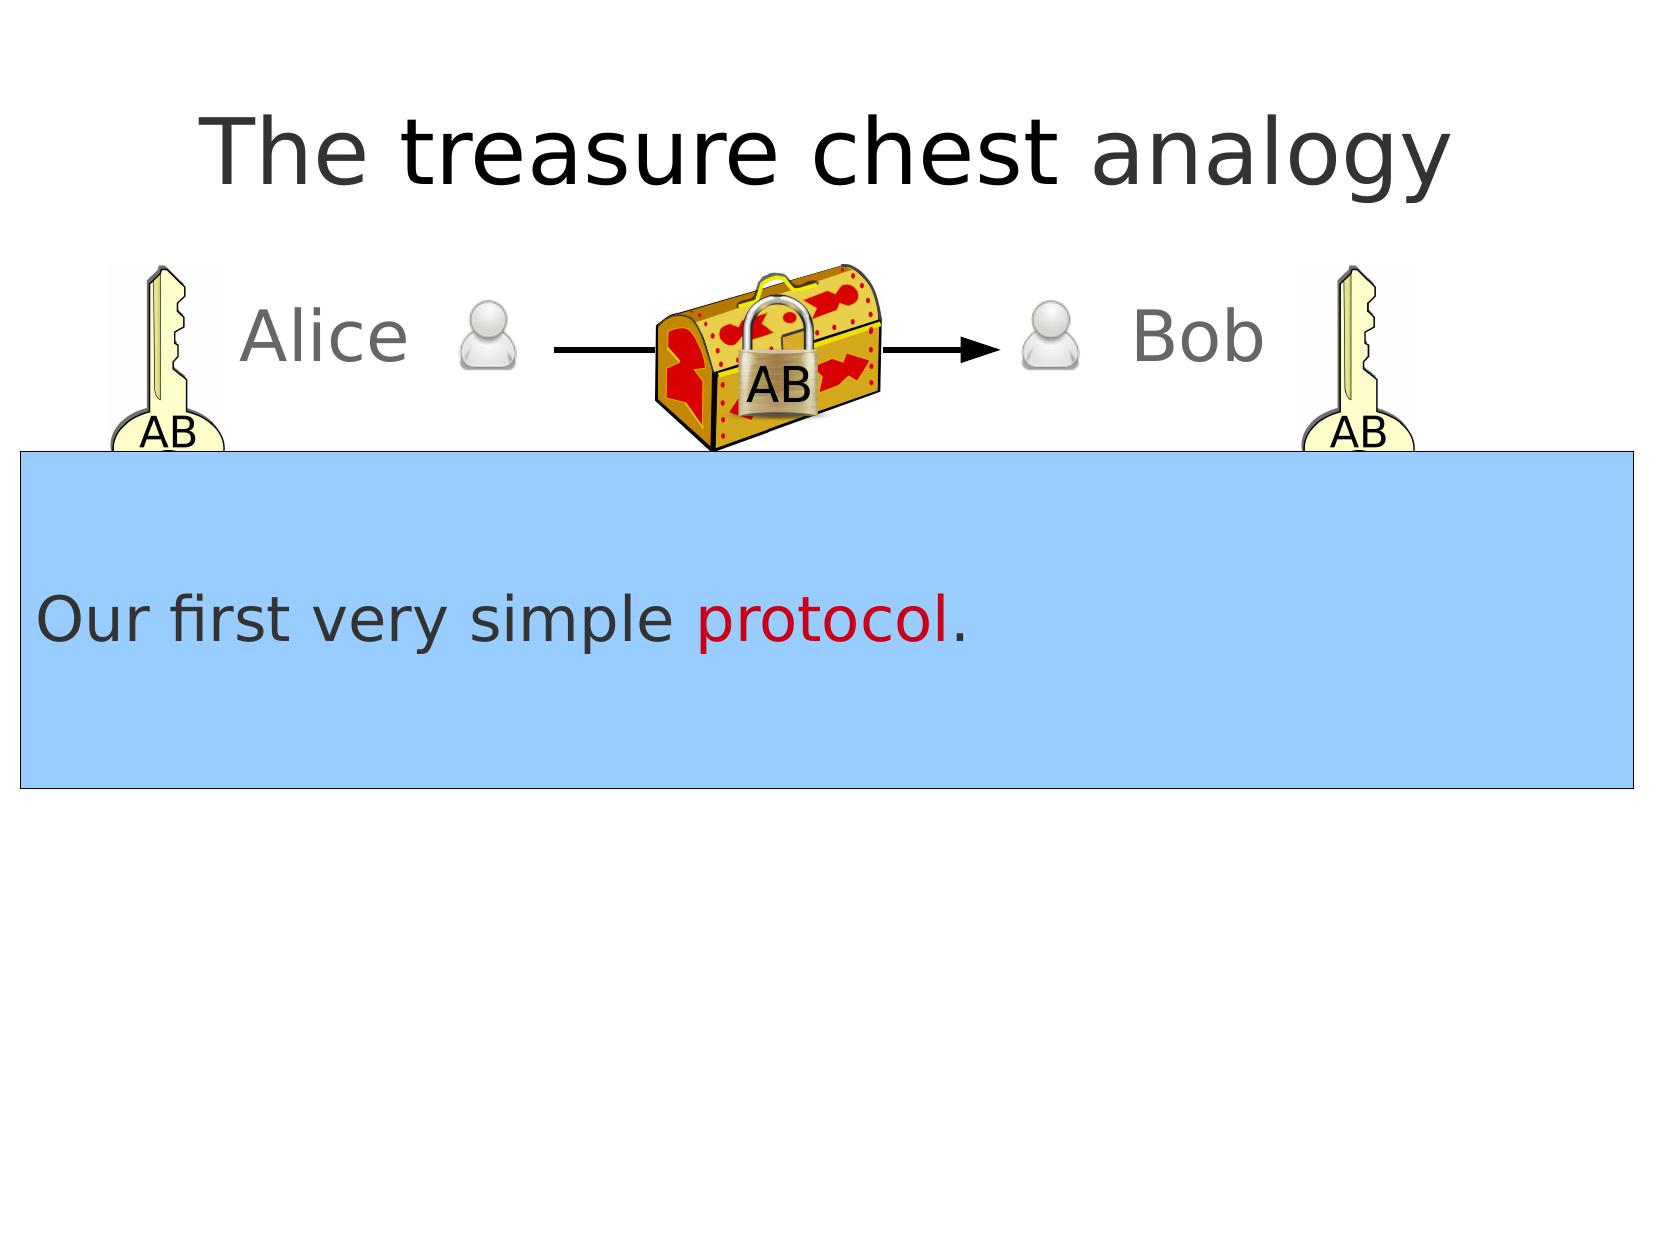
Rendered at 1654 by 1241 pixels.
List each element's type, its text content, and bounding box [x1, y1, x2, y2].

text_box Our first very simple protocol. [20, 451, 1634, 789]
text_box Bob [1115, 288, 1298, 386]
picture [1012, 299, 1088, 375]
picture [655, 264, 883, 451]
picture [107, 262, 226, 451]
text_box Alice [226, 288, 426, 386]
picture [1298, 262, 1416, 451]
title The treasure chest analogy [82, 49, 1571, 257]
picture [450, 299, 525, 375]
